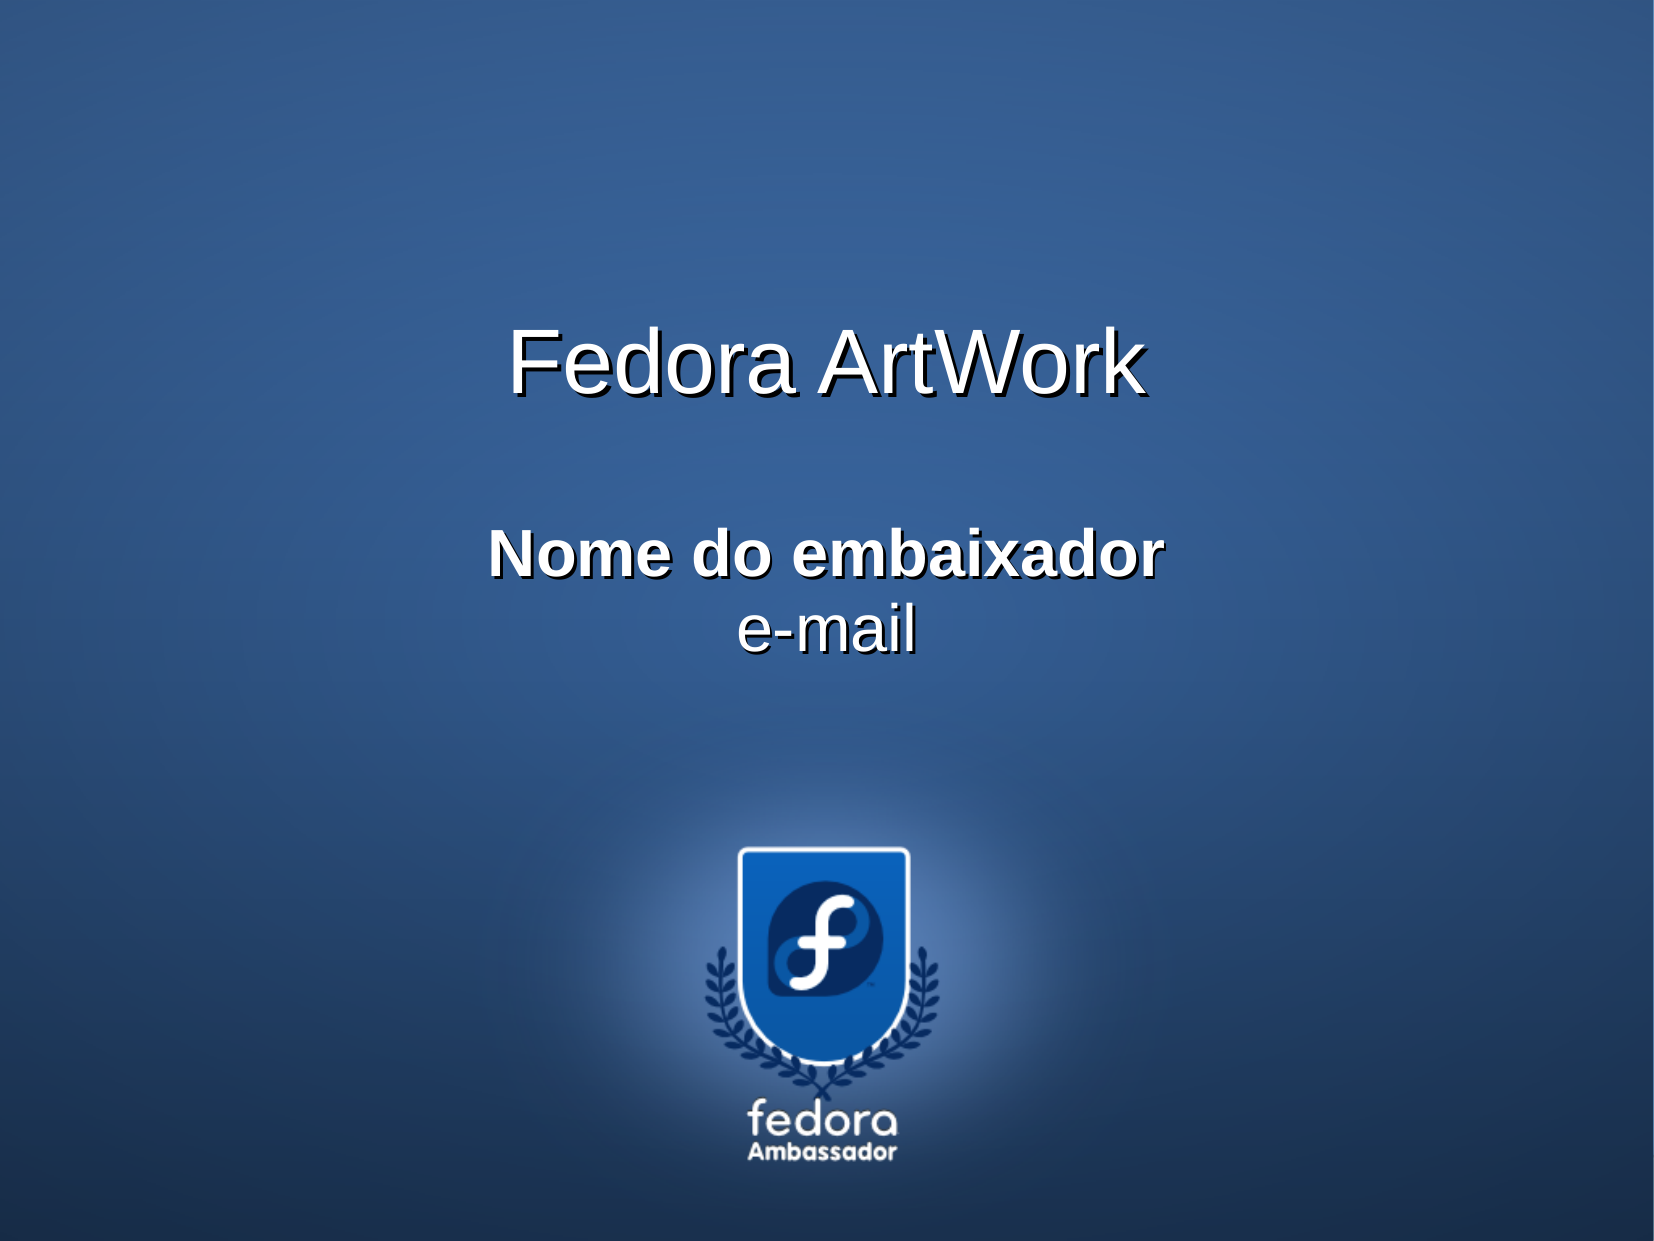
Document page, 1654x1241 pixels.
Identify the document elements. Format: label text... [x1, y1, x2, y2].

subtitle Nome do embaixador e-mail [82, 409, 1571, 773]
title Fedora ArtWork [82, 265, 1571, 409]
picture [0, 0, 1654, 1241]
